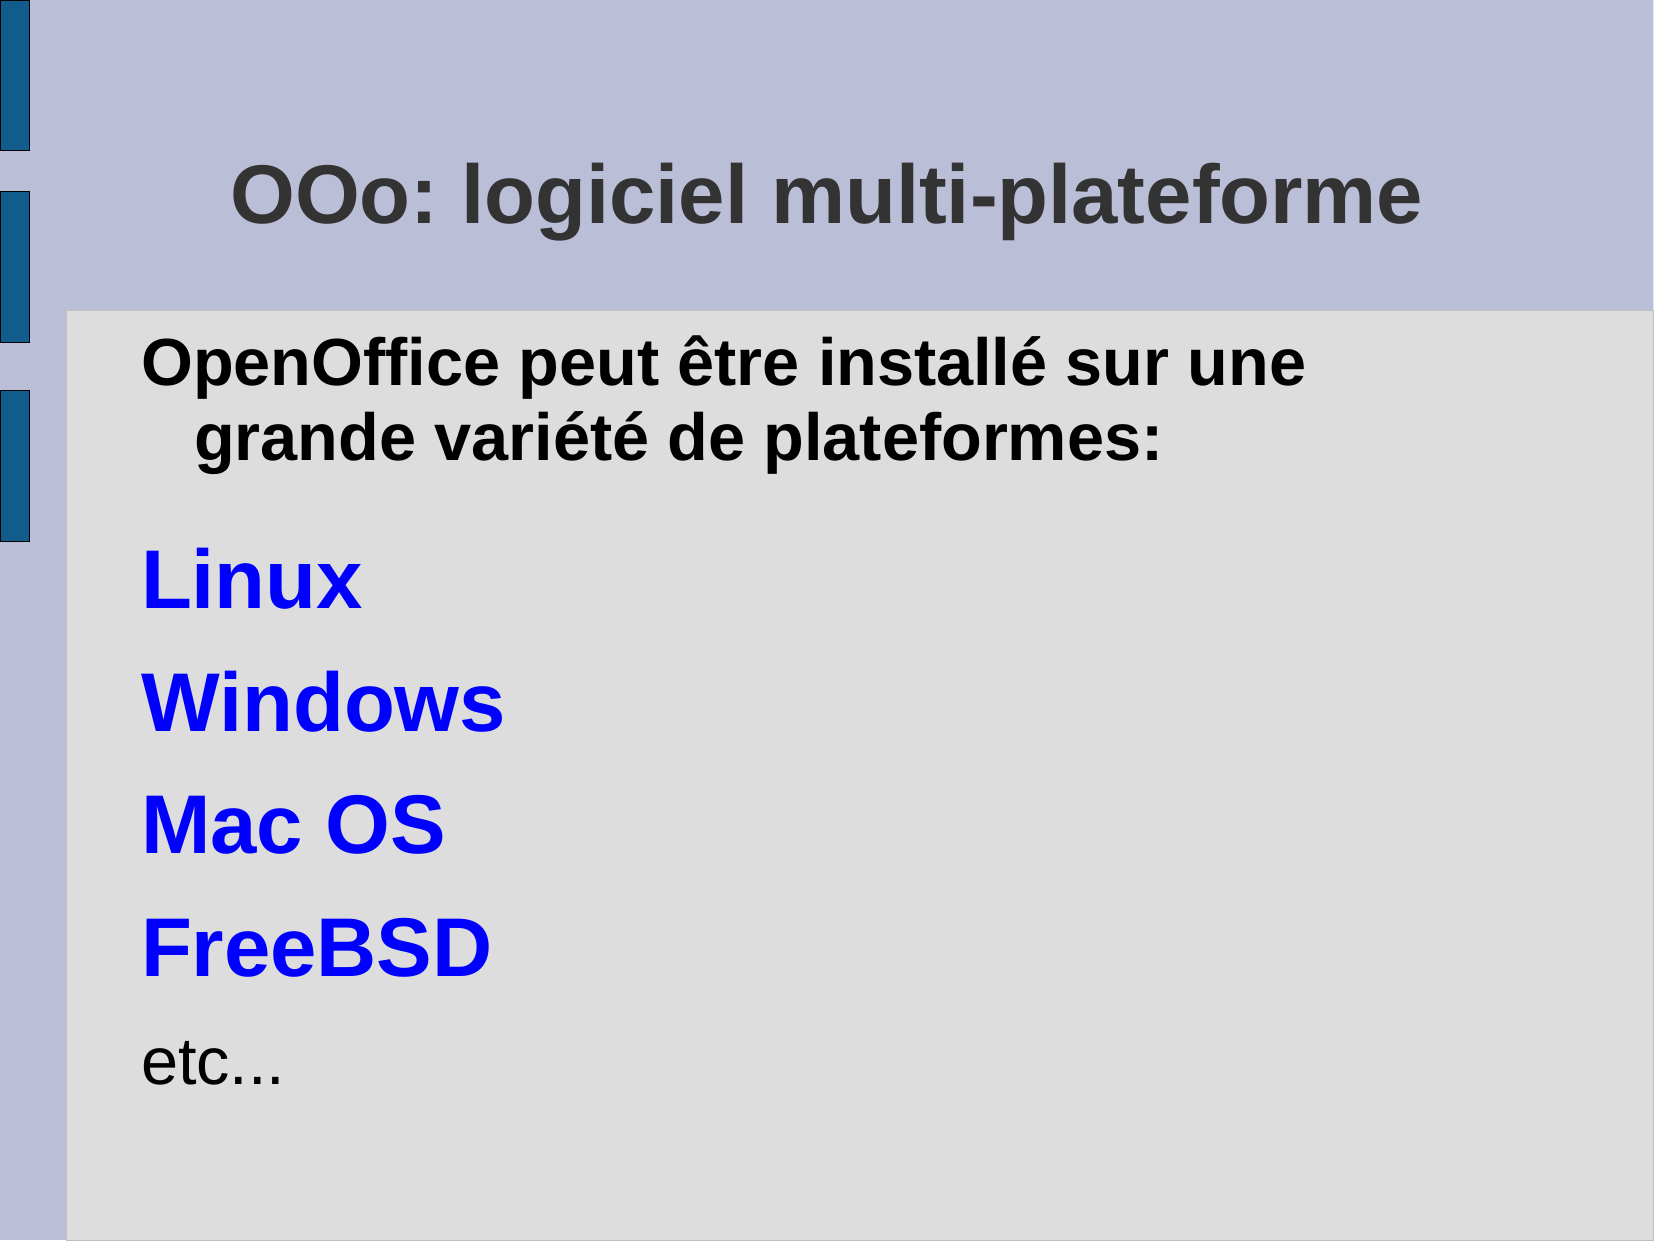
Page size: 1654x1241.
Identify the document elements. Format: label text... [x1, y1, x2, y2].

title OOo: logiciel multi-plateforme [121, 91, 1534, 299]
list OpenOffice peut être installé sur une grande variété de plateformes: Linux Windows Mac OS FreeBSD etc... [123, 325, 1536, 1107]
